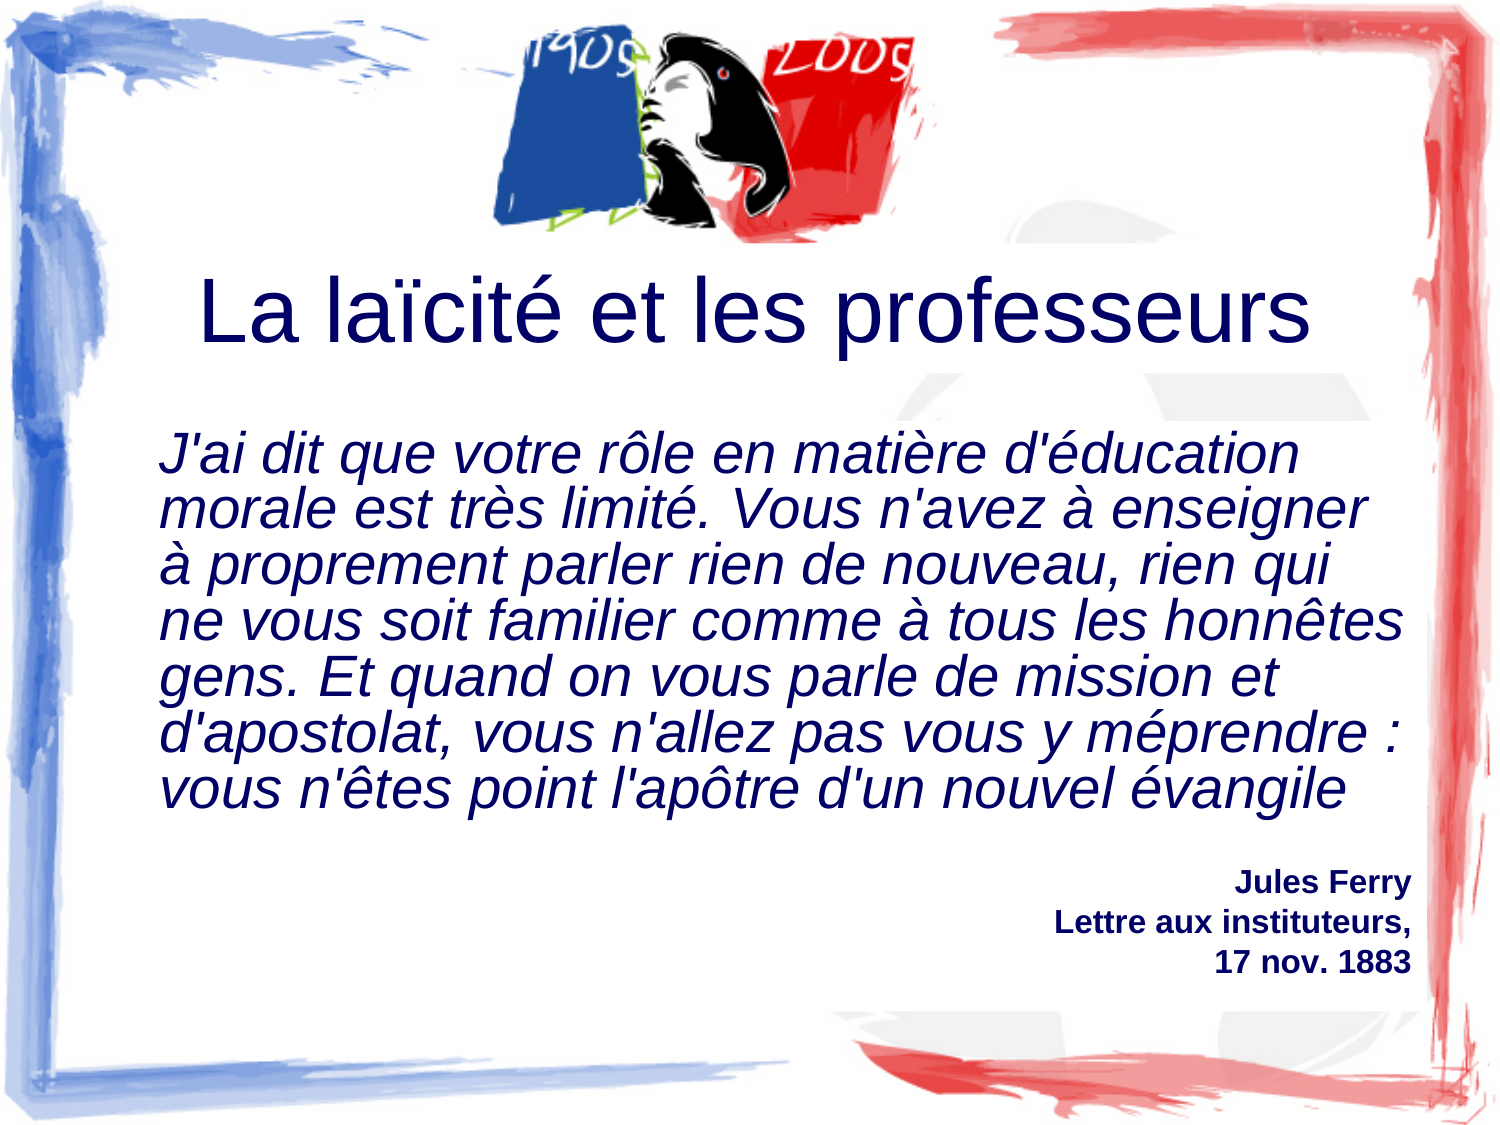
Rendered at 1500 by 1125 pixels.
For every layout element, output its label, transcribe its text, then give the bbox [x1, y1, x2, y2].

picture [0, 0, 1500, 1125]
list J'ai dit que votre rôle en matière d'éducation morale est très limité. Vous n'avez à enseigner à proprement parler rien de nouveau, rien qui ne vous soit familier comme à tous les honnêtes gens. Et quand on vous parle de mission et d'apostolat, vous n'allez pas vous y méprendre : vous n'êtes point l'apôtre d'un nouvel évangile Jules Ferry Lettre aux instituteurs, 17 nov. 1883 [88, 420, 1427, 1012]
title La laïcité et les professeurs [123, 243, 1388, 374]
